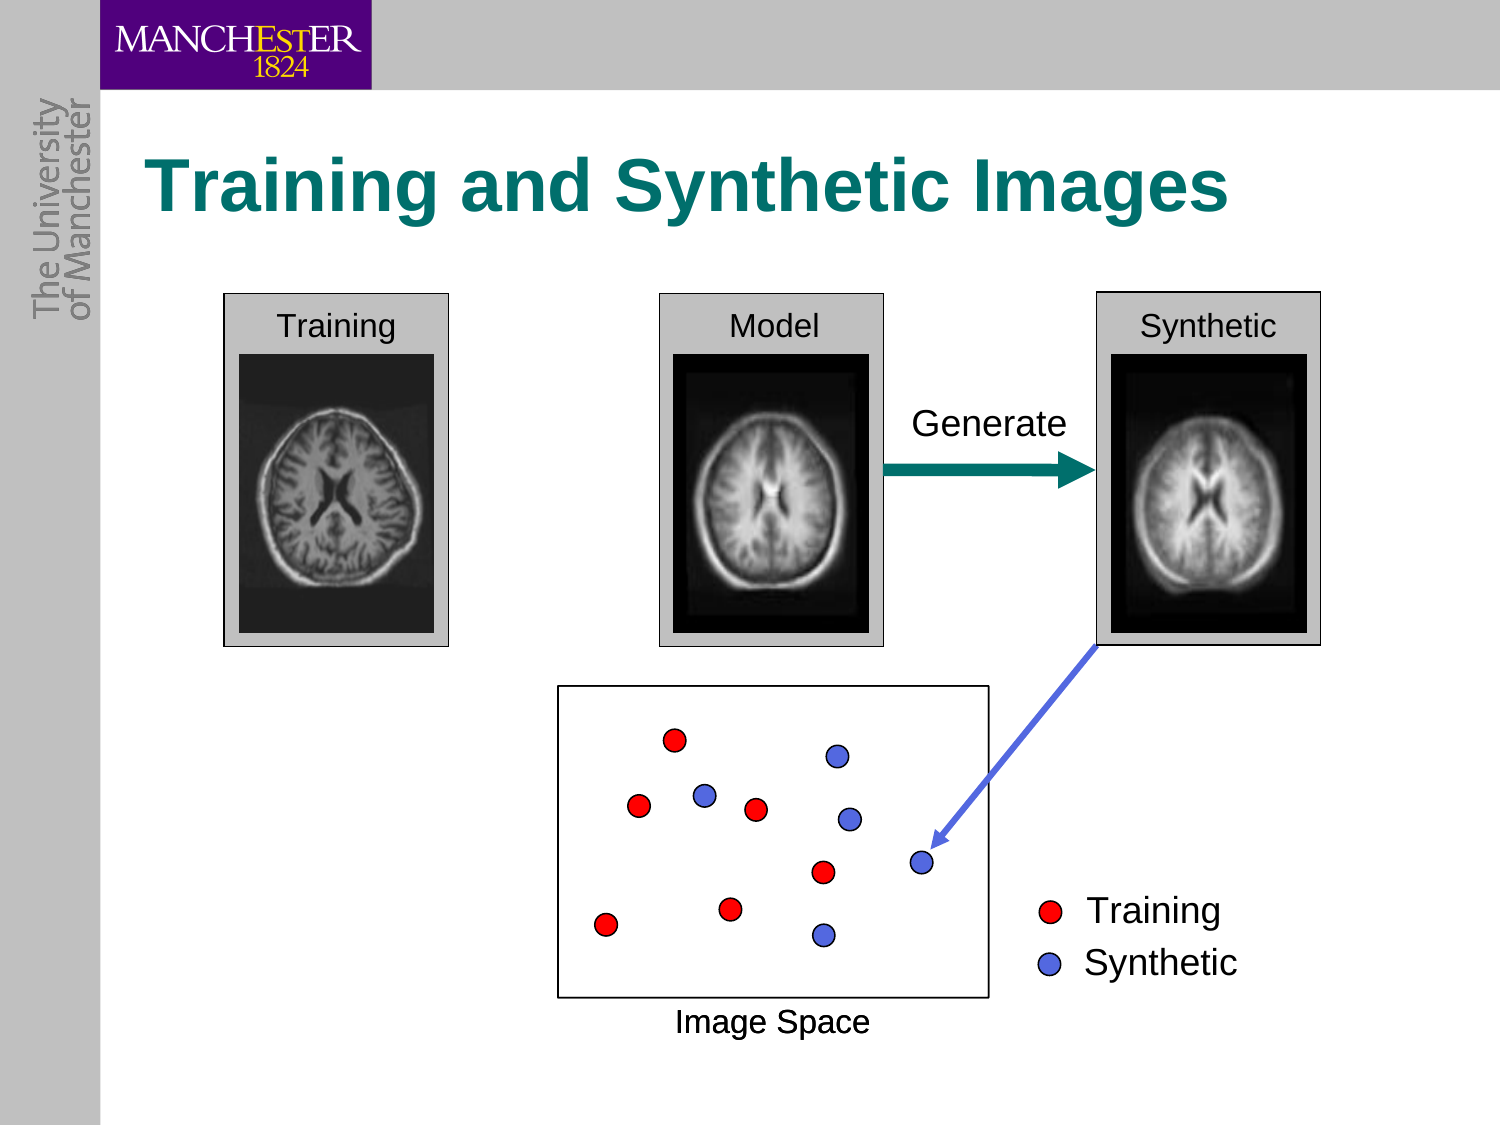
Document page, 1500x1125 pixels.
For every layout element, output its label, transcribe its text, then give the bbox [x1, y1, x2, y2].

text_box [812, 861, 835, 884]
text_box [744, 798, 768, 822]
text_box Generate [896, 395, 1084, 453]
title Training and Synthetic Images [129, 120, 1406, 251]
text_box Image Space [660, 995, 887, 1049]
text_box [1039, 901, 1062, 924]
text_box [1038, 953, 1061, 976]
text_box [659, 293, 884, 647]
picture [1111, 354, 1307, 633]
picture [239, 354, 434, 633]
text_box Synthetic [1069, 936, 1254, 991]
text_box [812, 924, 835, 947]
text_box Model [714, 299, 835, 353]
text_box [826, 745, 849, 768]
text_box [627, 794, 651, 818]
text_box [594, 913, 618, 937]
text_box Training [261, 299, 412, 353]
text_box [838, 808, 862, 831]
text_box Training [1071, 884, 1238, 936]
text_box [910, 851, 933, 874]
text_box [663, 729, 686, 752]
text_box [1096, 291, 1321, 645]
text_box Synthetic [1124, 299, 1292, 353]
text_box [719, 898, 742, 921]
picture [673, 354, 869, 633]
text_box [693, 784, 716, 808]
text_box [224, 293, 449, 647]
picture [0, 0, 372, 320]
